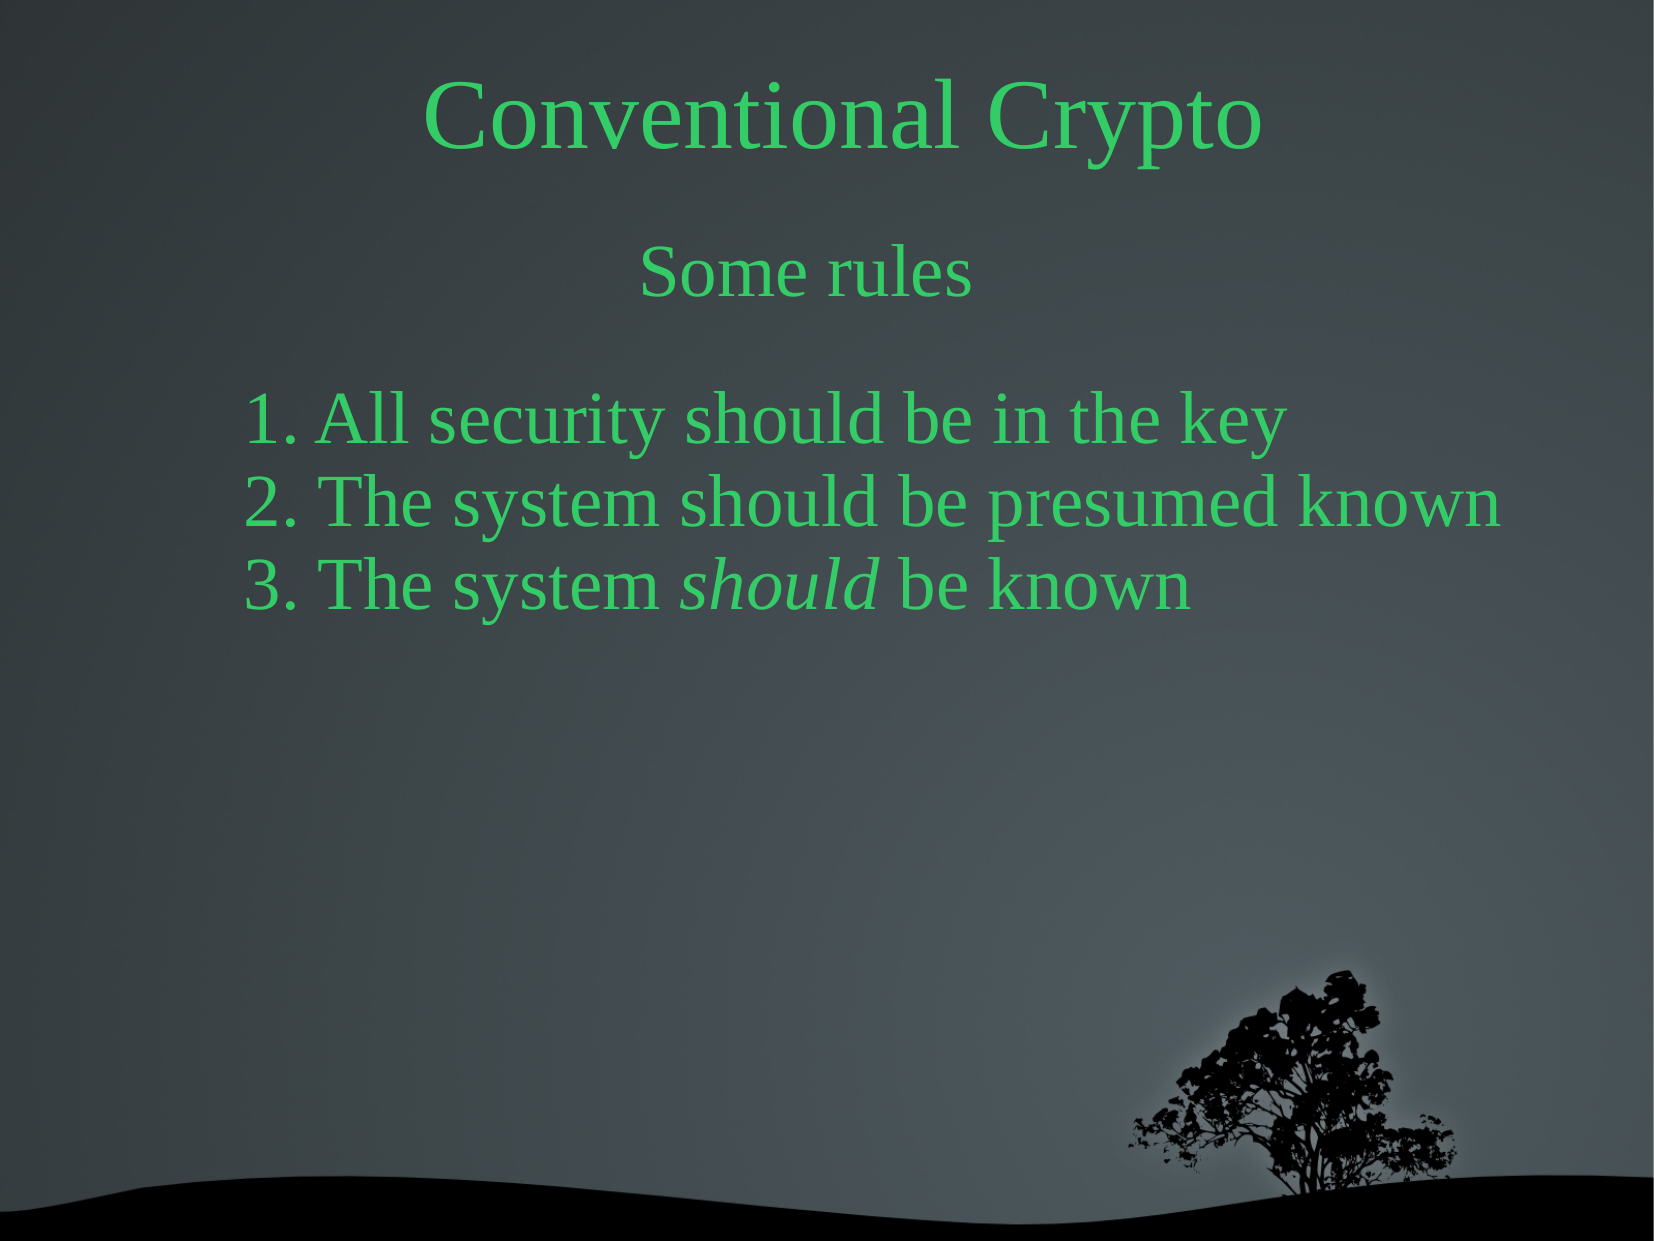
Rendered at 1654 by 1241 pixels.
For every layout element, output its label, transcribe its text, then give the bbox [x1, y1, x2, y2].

text_box Conventional Crypto [408, 51, 1276, 188]
text_box 1. All security should be in the key 2. The system should be presumed known 3. The system should be known [229, 369, 1514, 747]
text_box Some rules [623, 222, 990, 328]
picture [0, 0, 1654, 1241]
